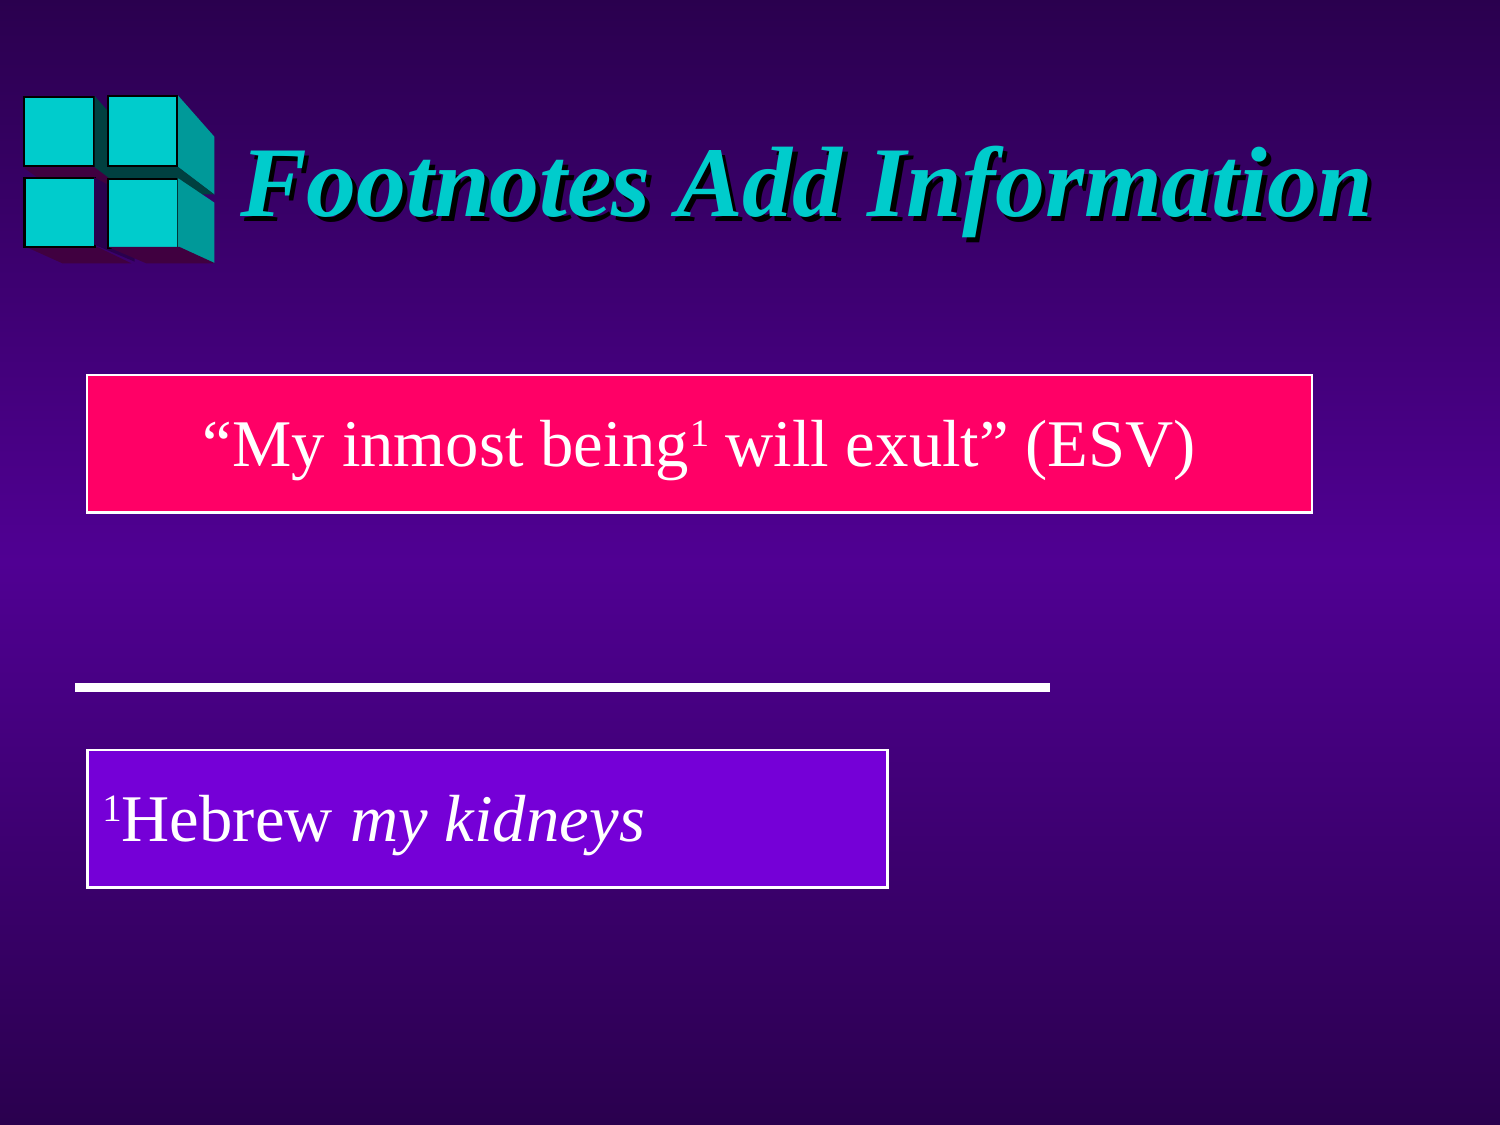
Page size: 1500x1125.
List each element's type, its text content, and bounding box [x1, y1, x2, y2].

text_box 1Hebrew my kidneys [87, 750, 888, 888]
text_box “My inmost being1 will exult” (ESV) [87, 375, 1313, 513]
title Footnotes Add Information [225, 78, 1413, 288]
